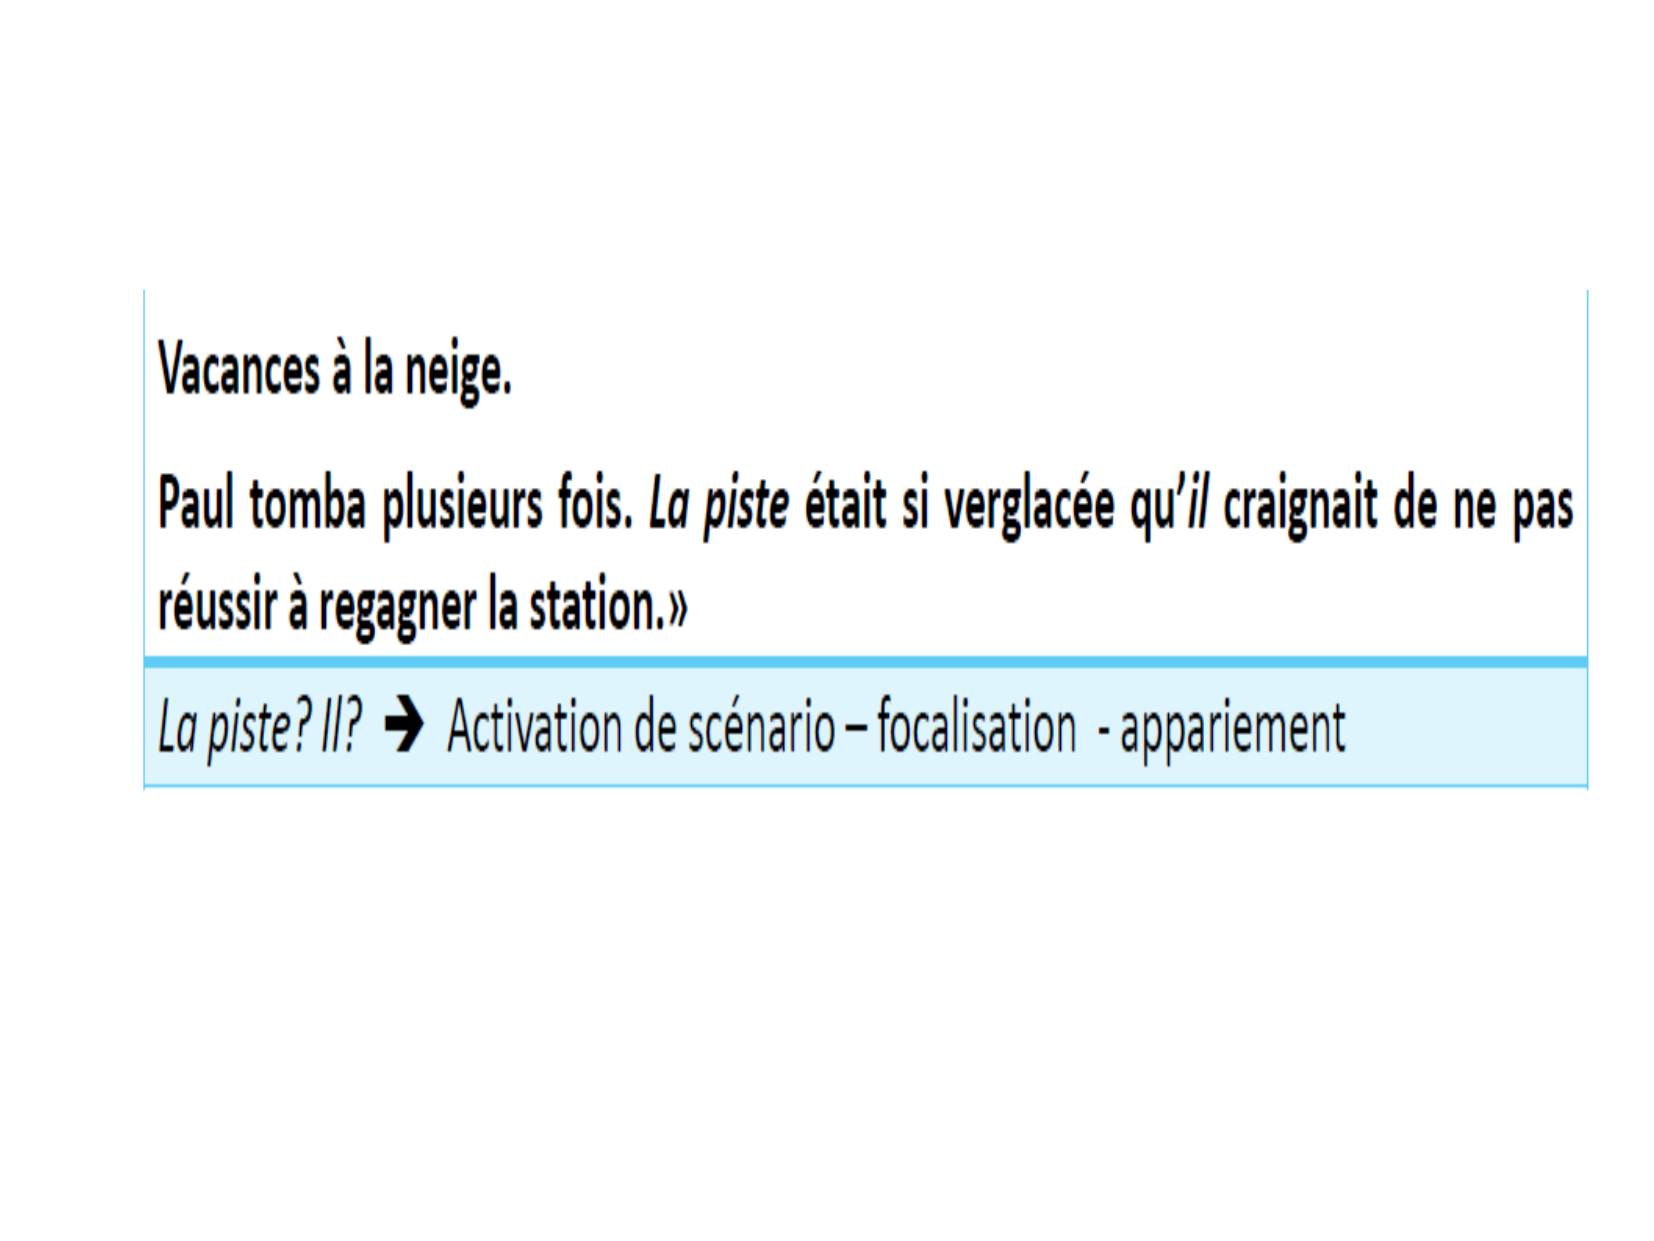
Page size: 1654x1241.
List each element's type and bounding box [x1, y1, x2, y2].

picture [142, 290, 1595, 851]
